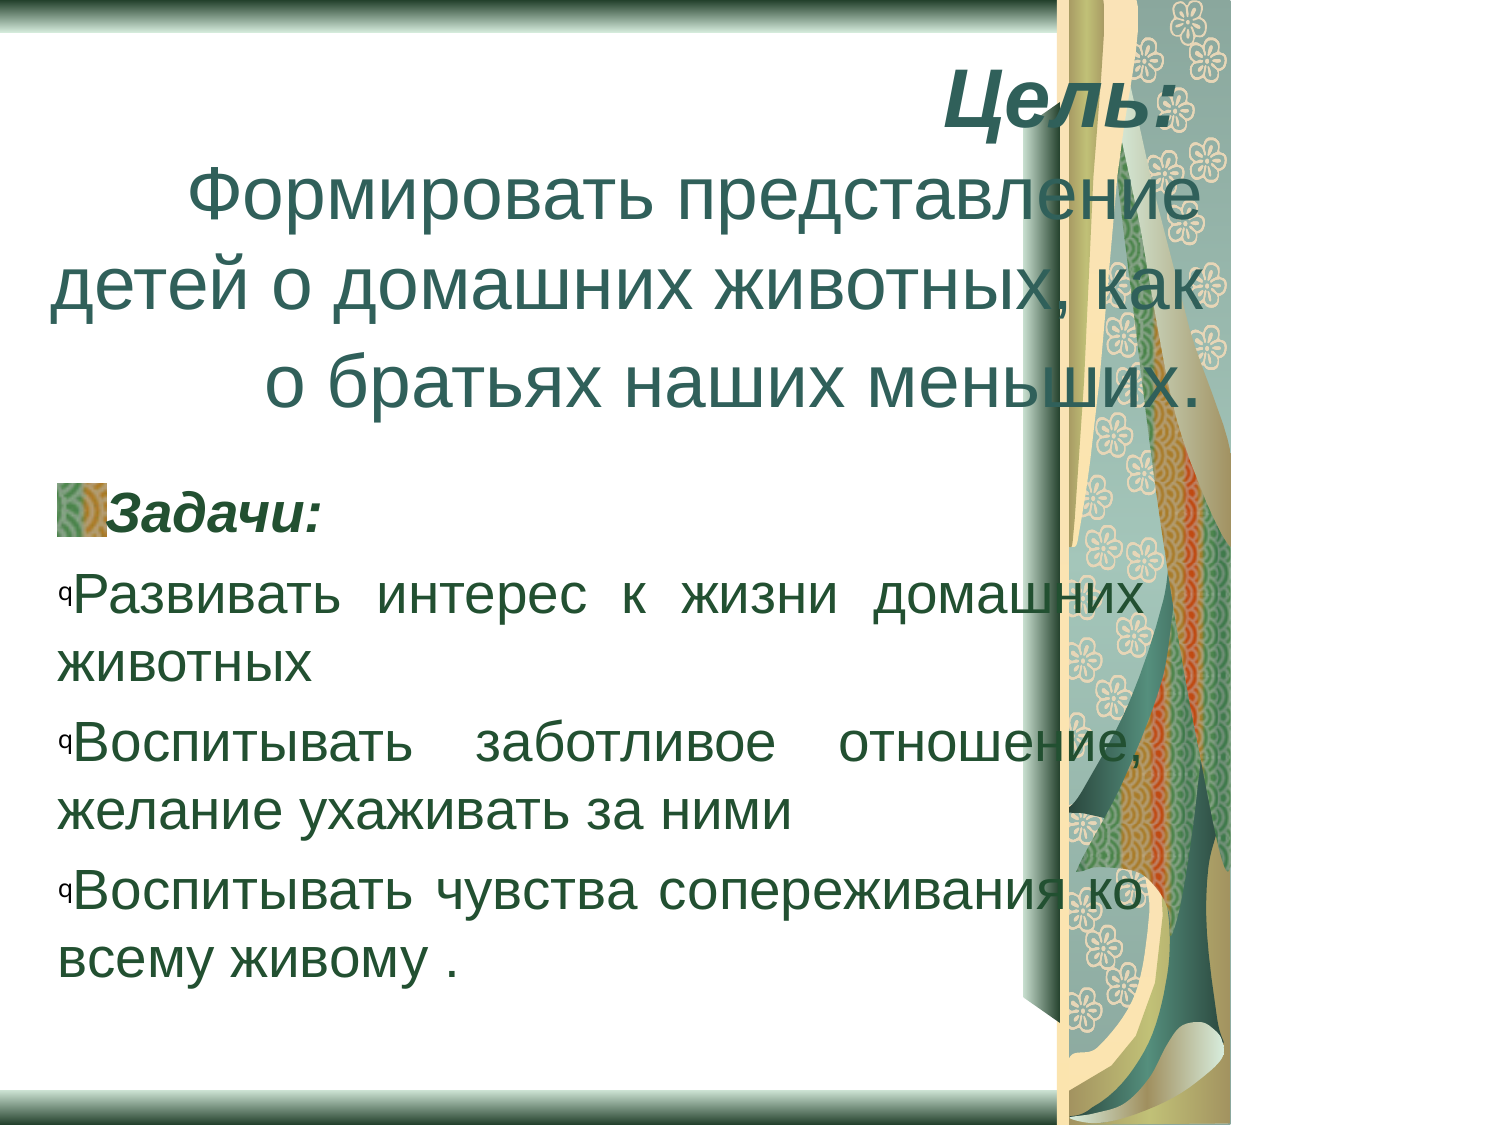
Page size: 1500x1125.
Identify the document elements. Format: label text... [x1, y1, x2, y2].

title Цель: Формировать представление детей о домашних животных, как о братьях наших меньших. [35, 37, 1263, 469]
list Задачи: Развивать интерес к жизни домашних животных Воспитывать заботливое отношение, желание ухаживать за ними Воспитывать чувства сопереживания ко всему живому . [43, 469, 1255, 1000]
